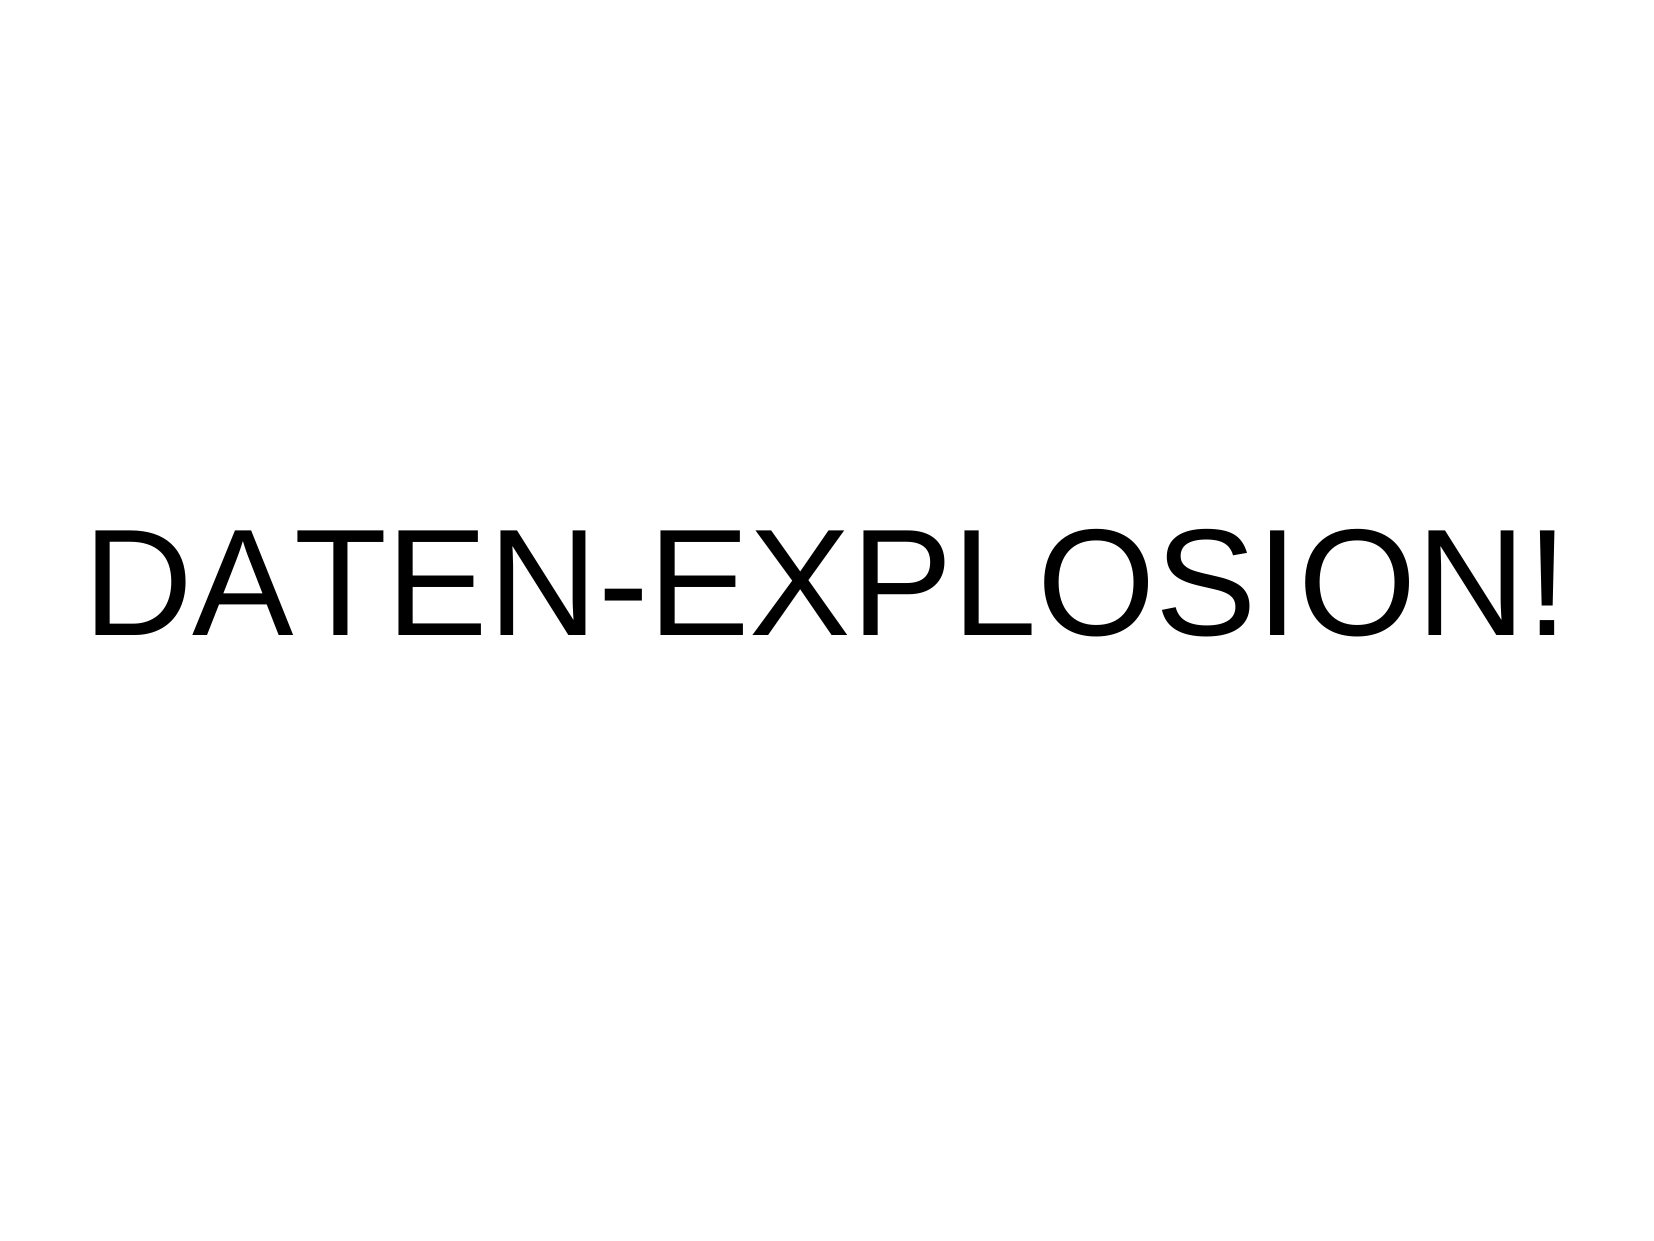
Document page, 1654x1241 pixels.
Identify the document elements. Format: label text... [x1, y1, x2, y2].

text_box DATEN-EXPLOSION! [82, 56, 1571, 1102]
